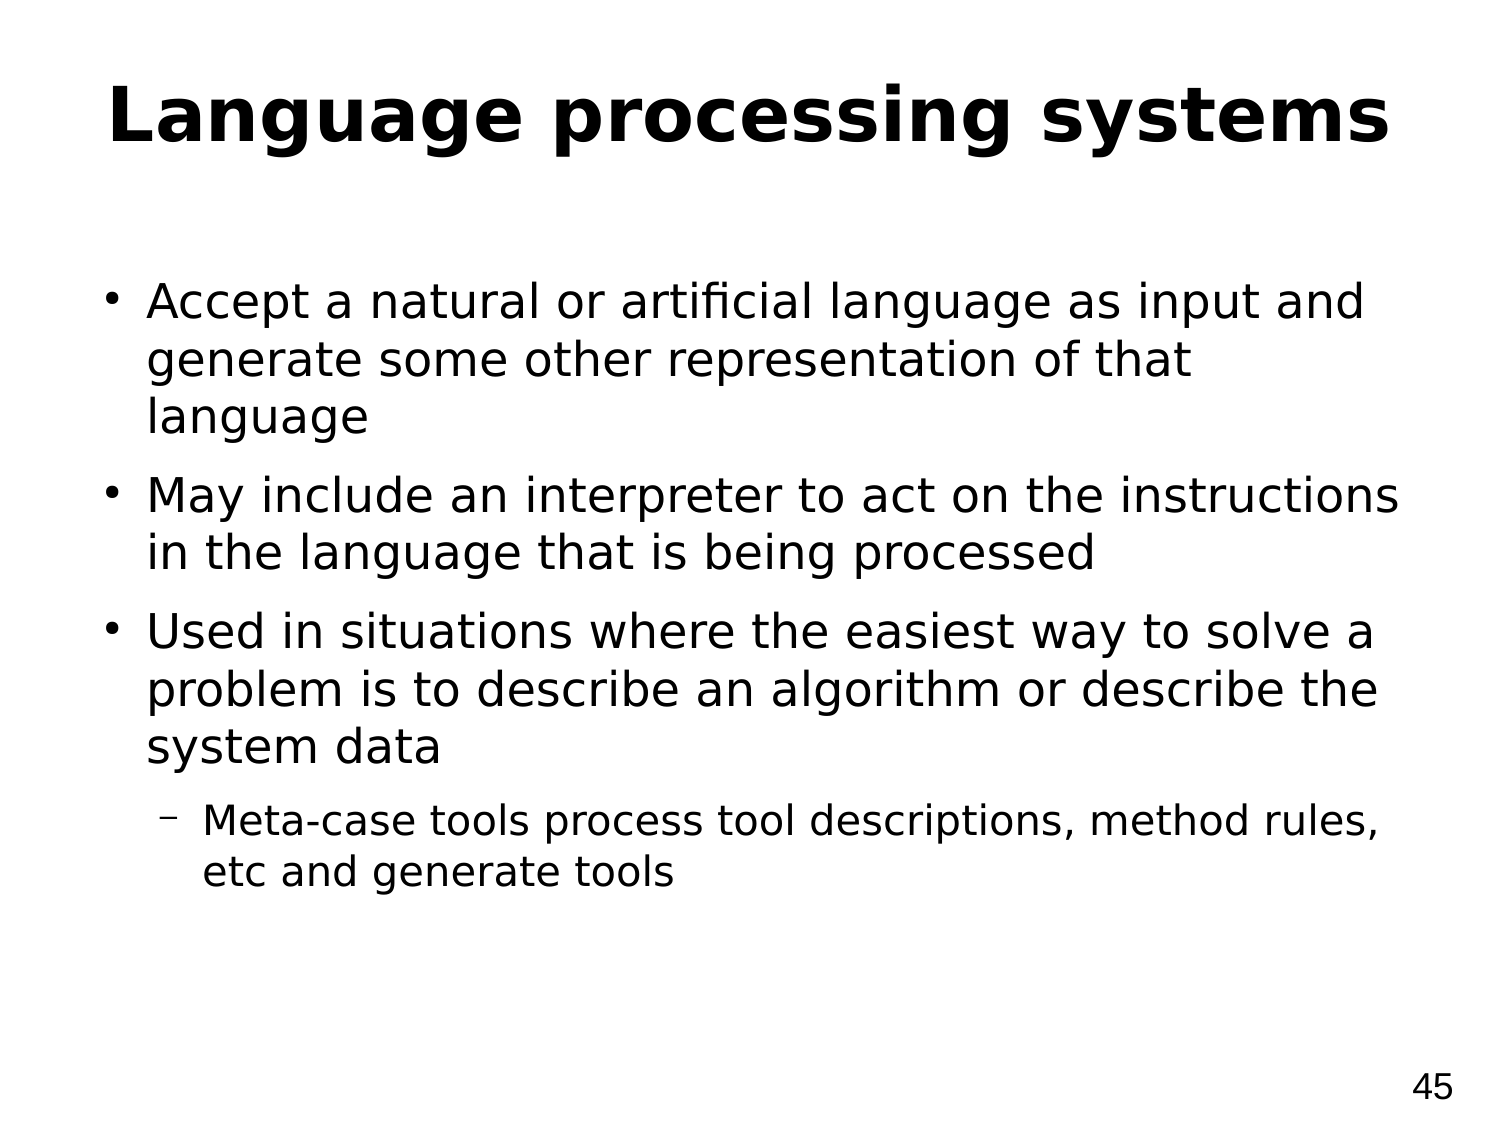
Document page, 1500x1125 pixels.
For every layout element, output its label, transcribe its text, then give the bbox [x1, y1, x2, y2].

title Language processing systems [75, 44, 1425, 177]
list Accept a natural or artificial language as input and generate some other representation of that language May include an interpreter to act on the instructions in the language that is being processed Used in situations where the easiest way to solve a problem is to describe an algorithm or describe the system data Meta-case tools process tool descriptions, method rules, etc and generate tools [75, 263, 1425, 916]
